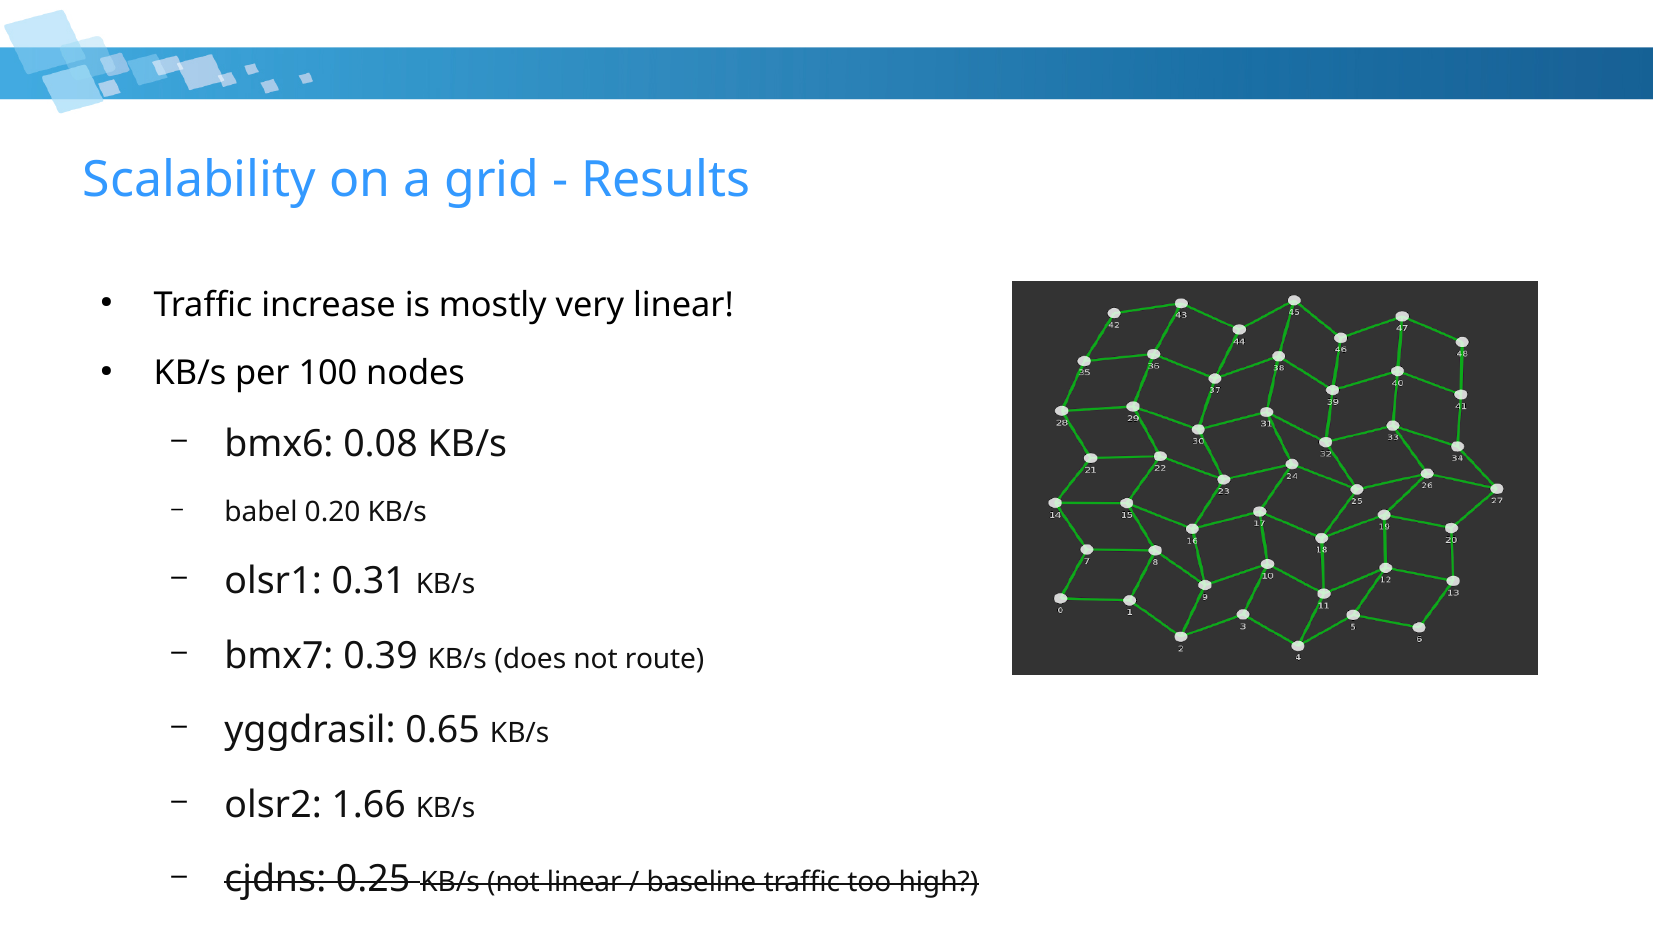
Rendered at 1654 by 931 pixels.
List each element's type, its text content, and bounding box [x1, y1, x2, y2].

picture [0, 0, 1653, 929]
list Traffic increase is mostly very linear! KB/s per 100 nodes bmx6: 0.08 KB/s babel 0.20 KB/s olsr1: 0.31 KB/s bmx7: 0.39 KB/s (does not route) yggdrasil: 0.65 KB/s olsr2: 1.66 KB/s cjdns: 0.25 KB/s (not linear / baseline traffic too high?) [82, 279, 1571, 846]
title Scalability on a grid - Results [82, 99, 1571, 255]
